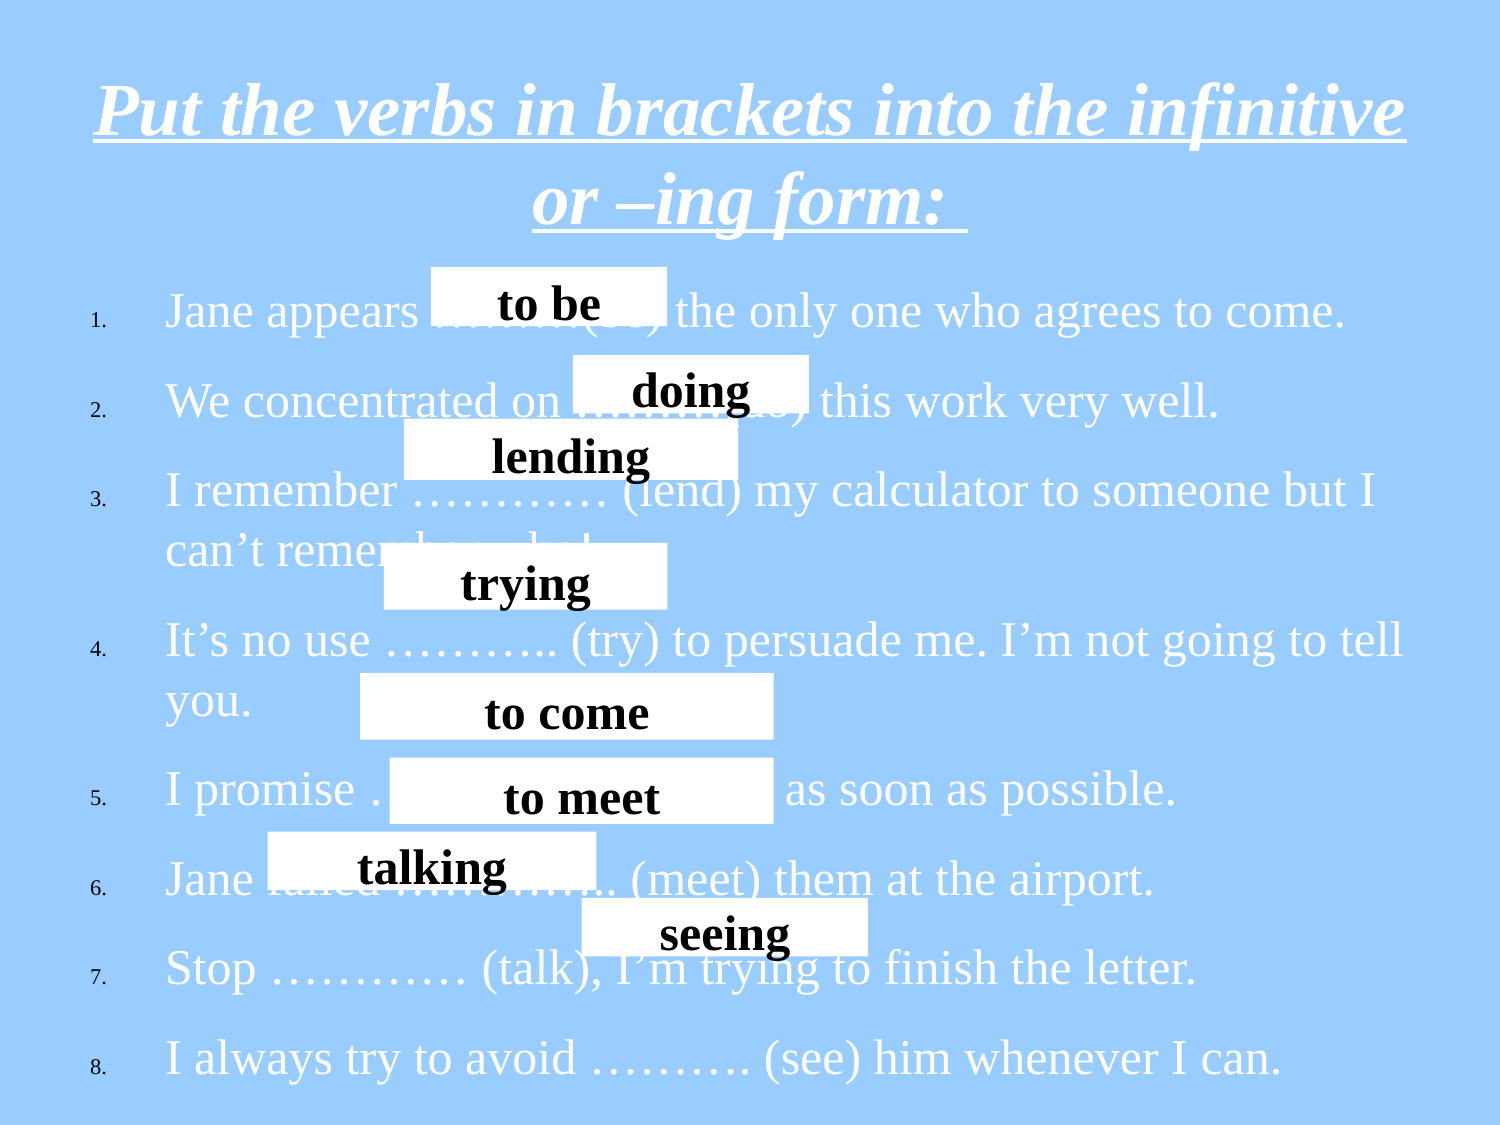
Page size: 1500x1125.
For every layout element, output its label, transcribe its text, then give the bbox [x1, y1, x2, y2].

text_box talking [267, 831, 597, 891]
list Jane appears ………(be) the only one who agrees to come. We concentrated on ………(do) this work very well. I remember ………… (lend) my calculator to someone but I can’t remember who! It’s no use ……….. (try) to persuade me. I’m not going to tell you. I promise …………… (come) as soon as possible. Jane failed ………….. (meet) them at the airport. Stop ………… (talk), I’m trying to finish the letter. I always try to avoid ………. (see) him whenever I can. [75, 262, 1425, 1125]
text_box trying [383, 542, 668, 610]
text_box lending [403, 418, 739, 480]
title Put the verbs in brackets into the infinitive or –ing form: [75, 45, 1425, 233]
text_box doing [572, 354, 809, 414]
text_box to be [430, 266, 668, 327]
text_box to come [360, 672, 774, 740]
text_box to meet [389, 757, 774, 824]
text_box seeing [581, 897, 869, 957]
